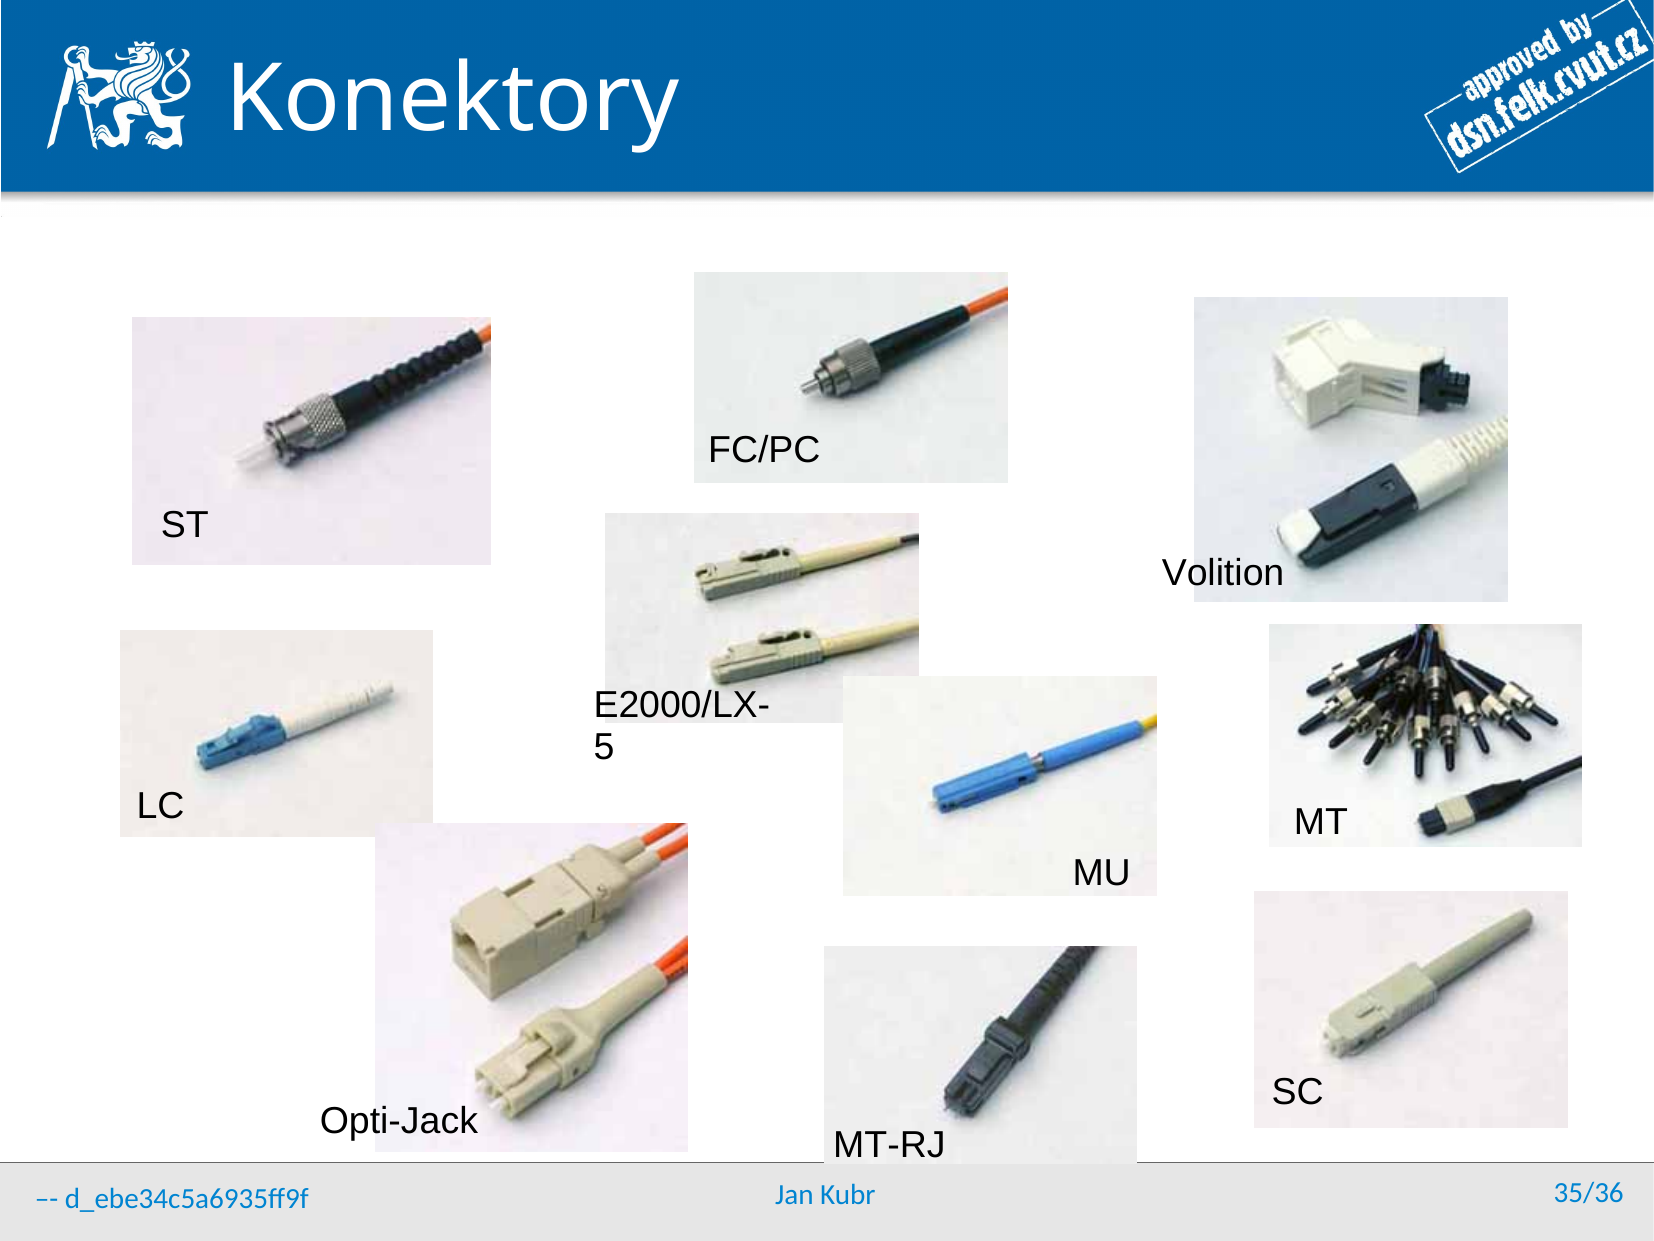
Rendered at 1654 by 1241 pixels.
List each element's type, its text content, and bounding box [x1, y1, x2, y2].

picture [605, 513, 1157, 896]
picture [694, 272, 1008, 483]
text_box LC [121, 776, 210, 834]
text_box ST [146, 495, 225, 553]
text_box MU [1057, 843, 1146, 901]
picture [1254, 891, 1568, 1128]
text_box MT-RJ [818, 1115, 961, 1173]
text_box Opti-Jack [305, 1091, 493, 1149]
text_box E2000/LX-5 [578, 675, 806, 775]
picture [1194, 297, 1508, 602]
text_box FC/PC [693, 421, 836, 478]
text_box SC [1256, 1062, 1349, 1120]
text_box Volition [1147, 543, 1310, 601]
picture [132, 317, 491, 565]
picture [1, 0, 1654, 217]
picture [824, 946, 1137, 1164]
text_box MT [1278, 793, 1363, 851]
picture [1269, 624, 1582, 847]
picture [120, 630, 688, 1153]
title Konektory [225, 0, 1426, 188]
